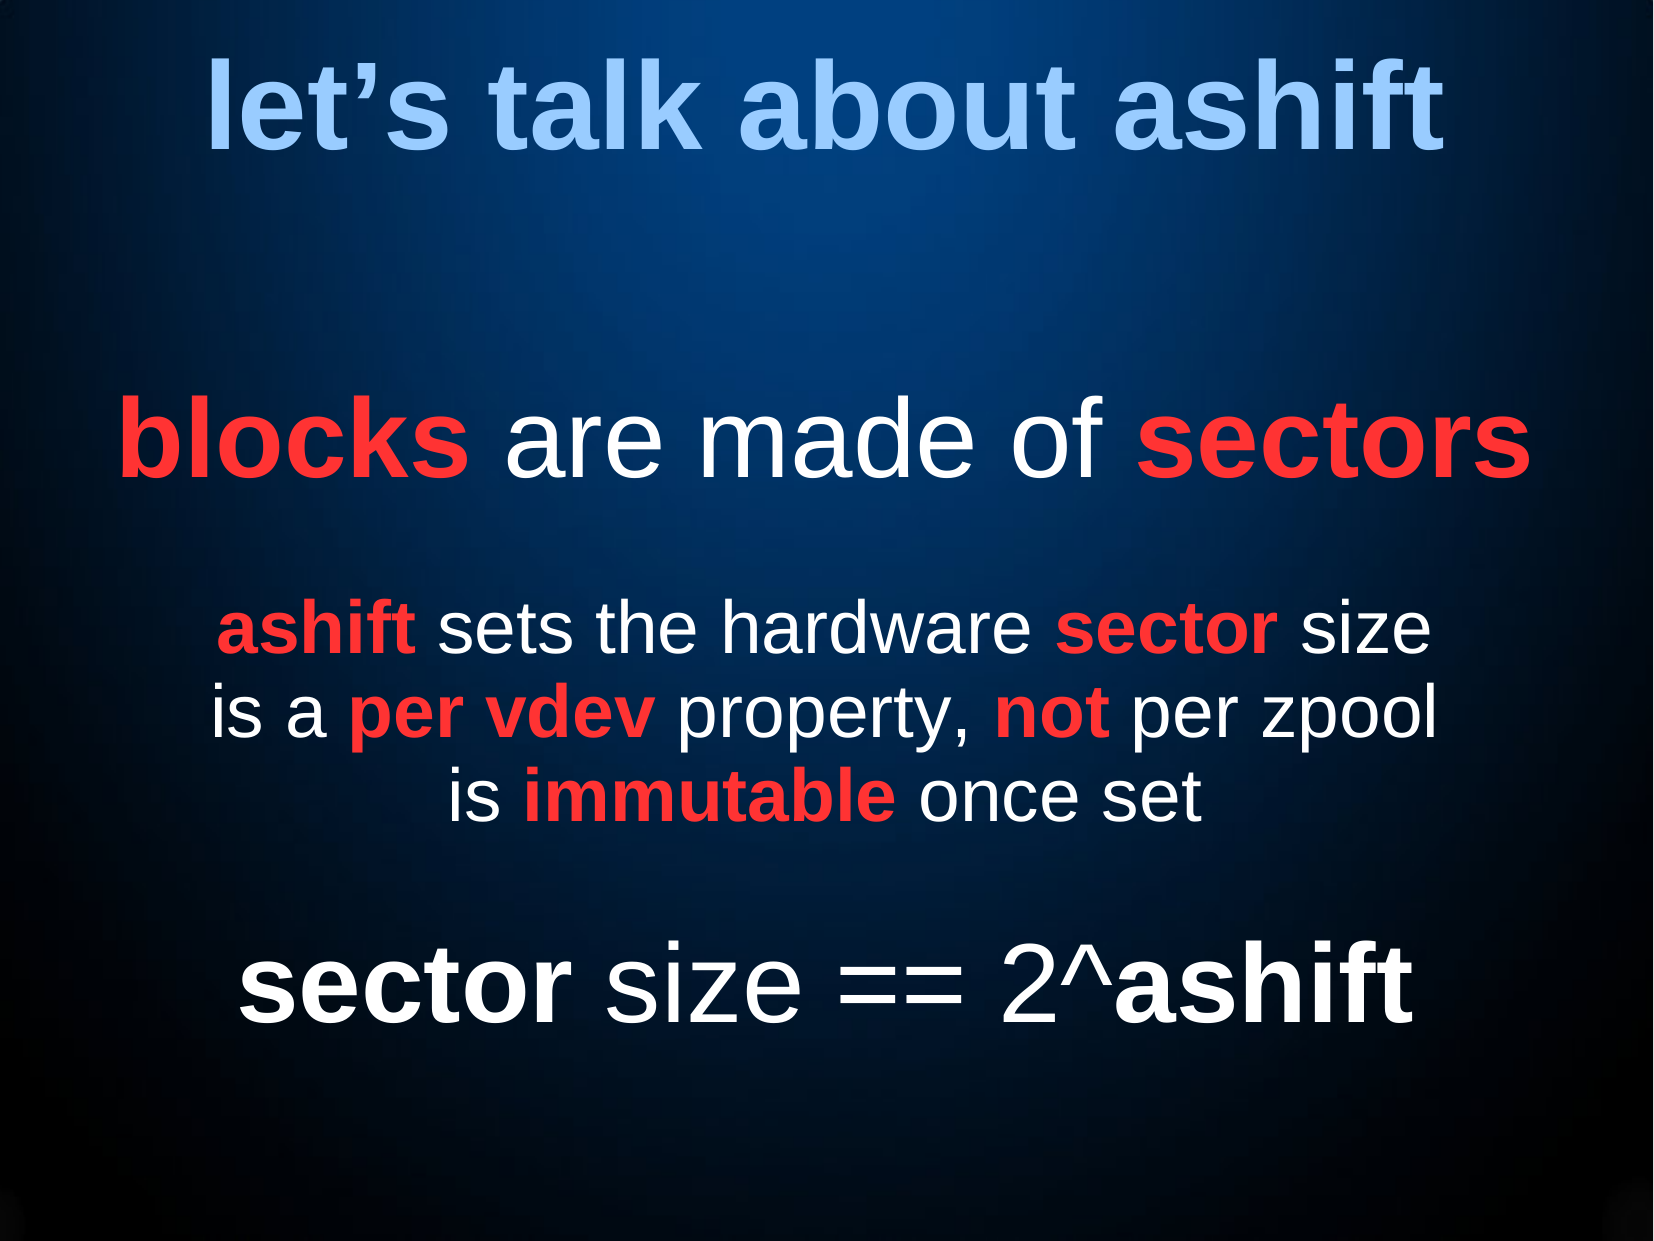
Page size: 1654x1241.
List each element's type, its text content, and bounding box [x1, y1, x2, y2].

picture [0, 0, 1654, 1241]
title blocks are made of sectors ashift sets the hardware sector size is a per vdev property, not per zpool is immutable once set sector size == 2^ashift [60, 222, 1591, 1201]
title let’s talk about ashift [0, 2, 1651, 211]
